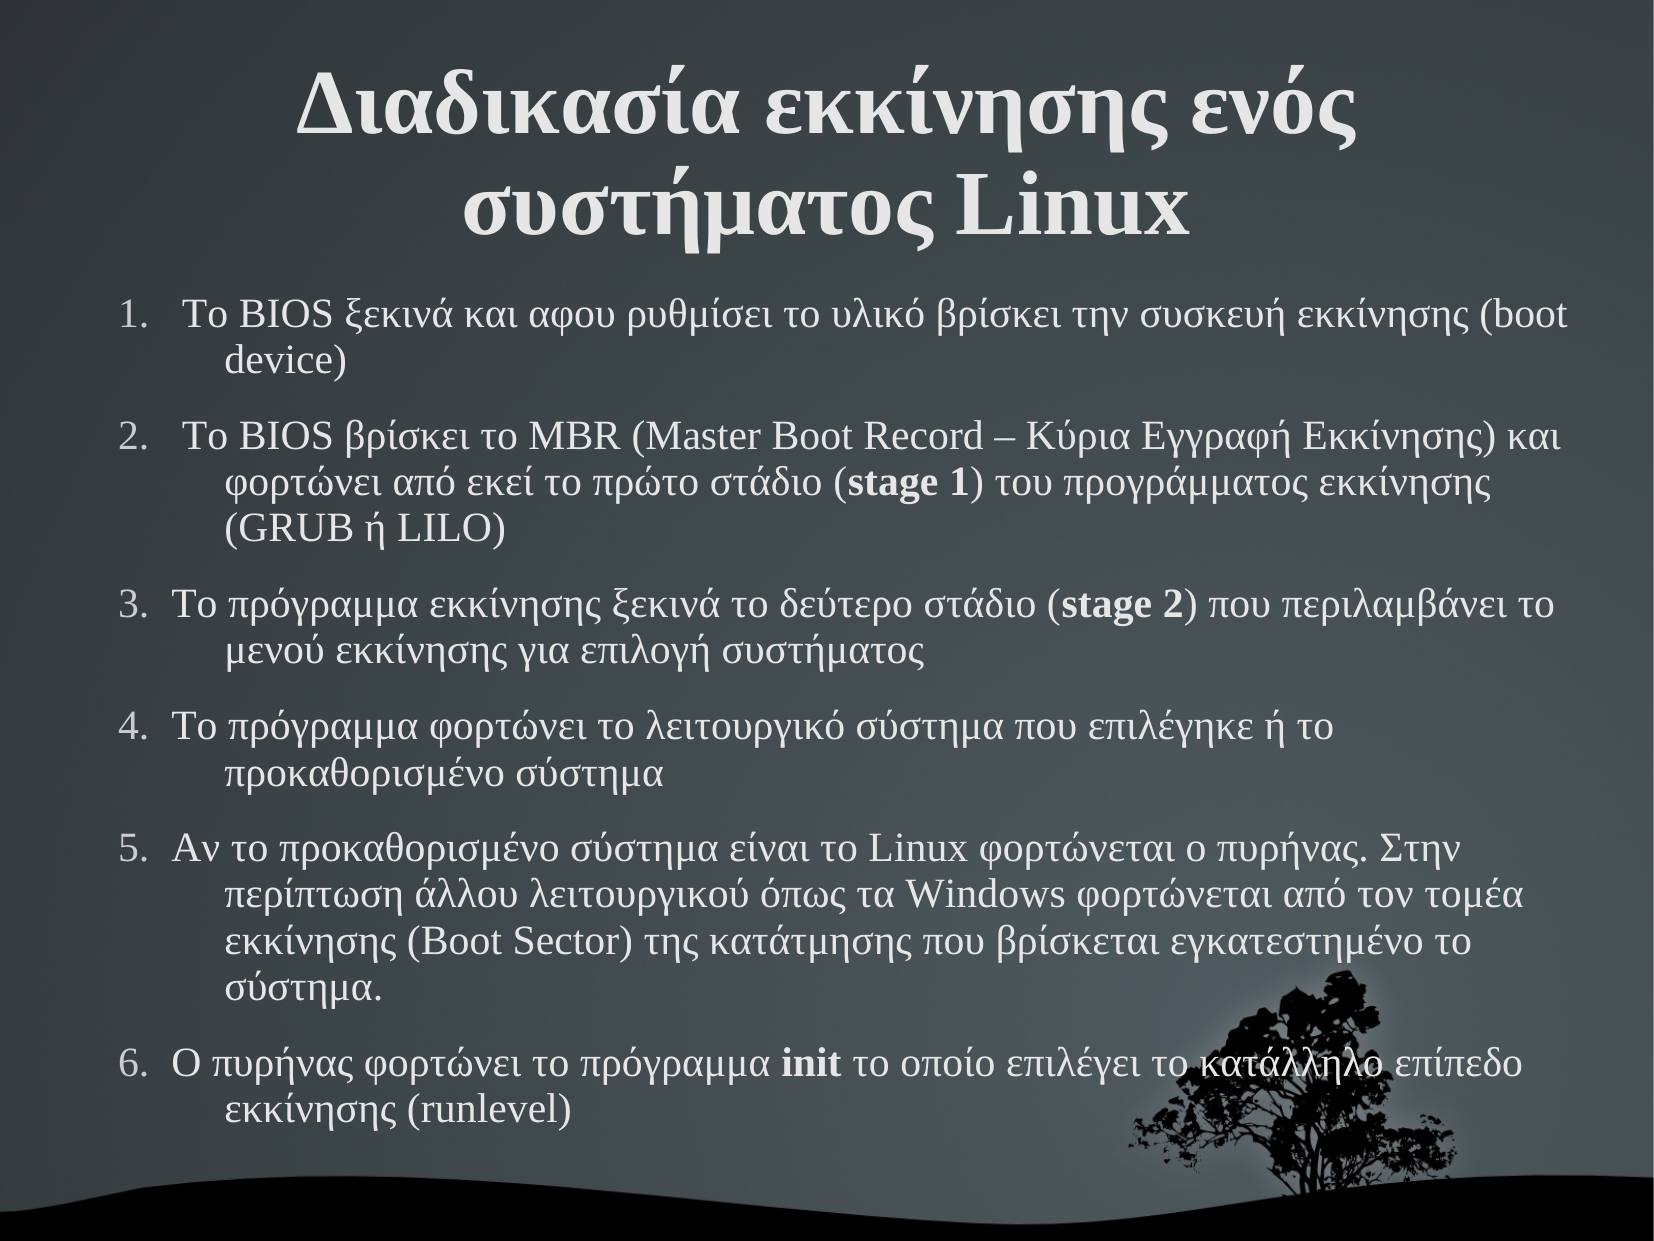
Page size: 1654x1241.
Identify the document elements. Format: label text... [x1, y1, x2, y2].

list Το BIOS ξεκινά και αφου ρυθμίσει το υλικό βρίσκει την συσκευή εκκίνησης (boot device) Το BIOS βρίσκει το MBR (Master Boot Record – Κύρια Eγγραφή Eκκίνησης) και φορτώνει από εκεί το πρώτο στάδιο (stage 1) του προγράμματος εκκίνησης (GRUB ή LILO) Το πρόγραμμα εκκίνησης ξεκινά το δεύτερο στάδιο (stage 2) που περιλαμβάνει το μενού εκκίνησης για επιλογή συστήματος Το πρόγραμμα φορτώνει το λειτουργικό σύστημα που επιλέγηκε ή το προκαθορισμένο σύστημα Αν το προκαθορισμένο σύστημα είναι το Linux φορτώνεται ο πυρήνας. Στην περίπτωση άλλου λειτουργικού όπως τα Windows φορτώνεται από τον τομέα εκκίνησης (Boot Sector) της κατάτμησης που βρίσκεται εγκατεστημένο το σύστημα. Ο πυρήνας φορτώνει το πρόγραμμα init το οποίο επιλέγει το κατάλληλο επίπεδο εκκίνησης (runlevel) [82, 290, 1571, 1208]
picture [0, 0, 1654, 1241]
title Διαδικασία εκκίνησης ενός συστήματος Linux [82, 33, 1571, 273]
